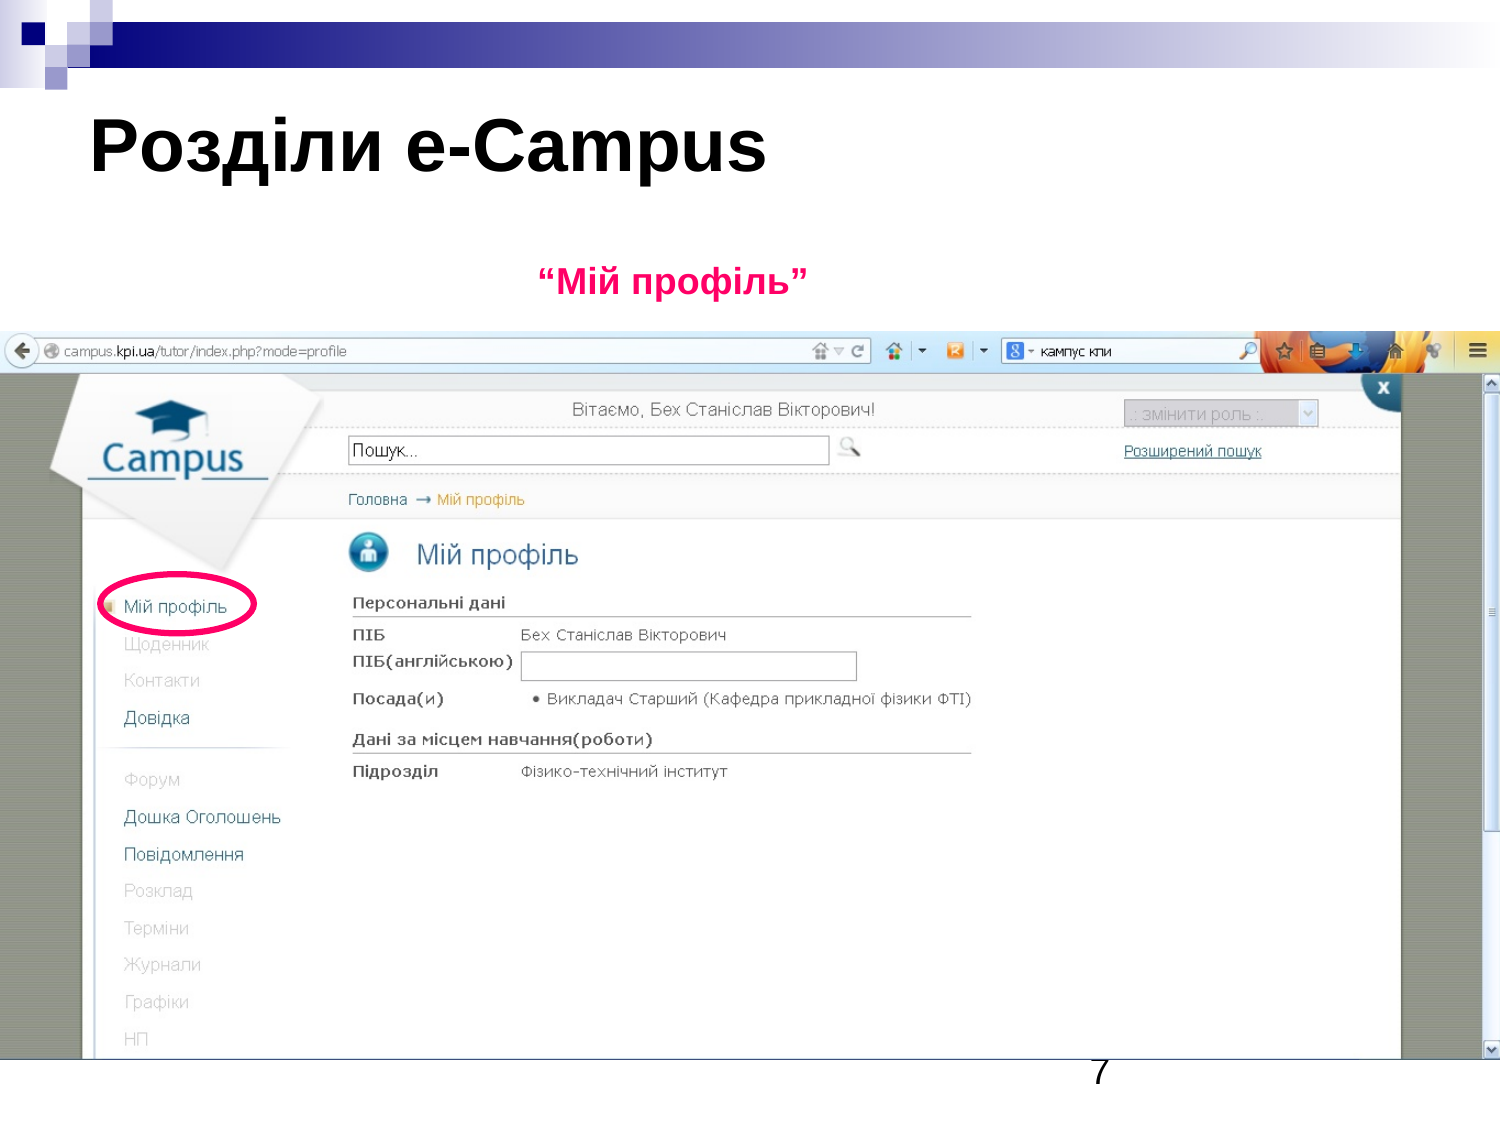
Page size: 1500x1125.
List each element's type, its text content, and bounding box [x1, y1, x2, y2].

text_box [100, 574, 254, 634]
text_box “Мій профіль” [522, 249, 824, 310]
picture [0, 331, 1500, 1060]
title Розділи e-Campus [75, 74, 1426, 208]
